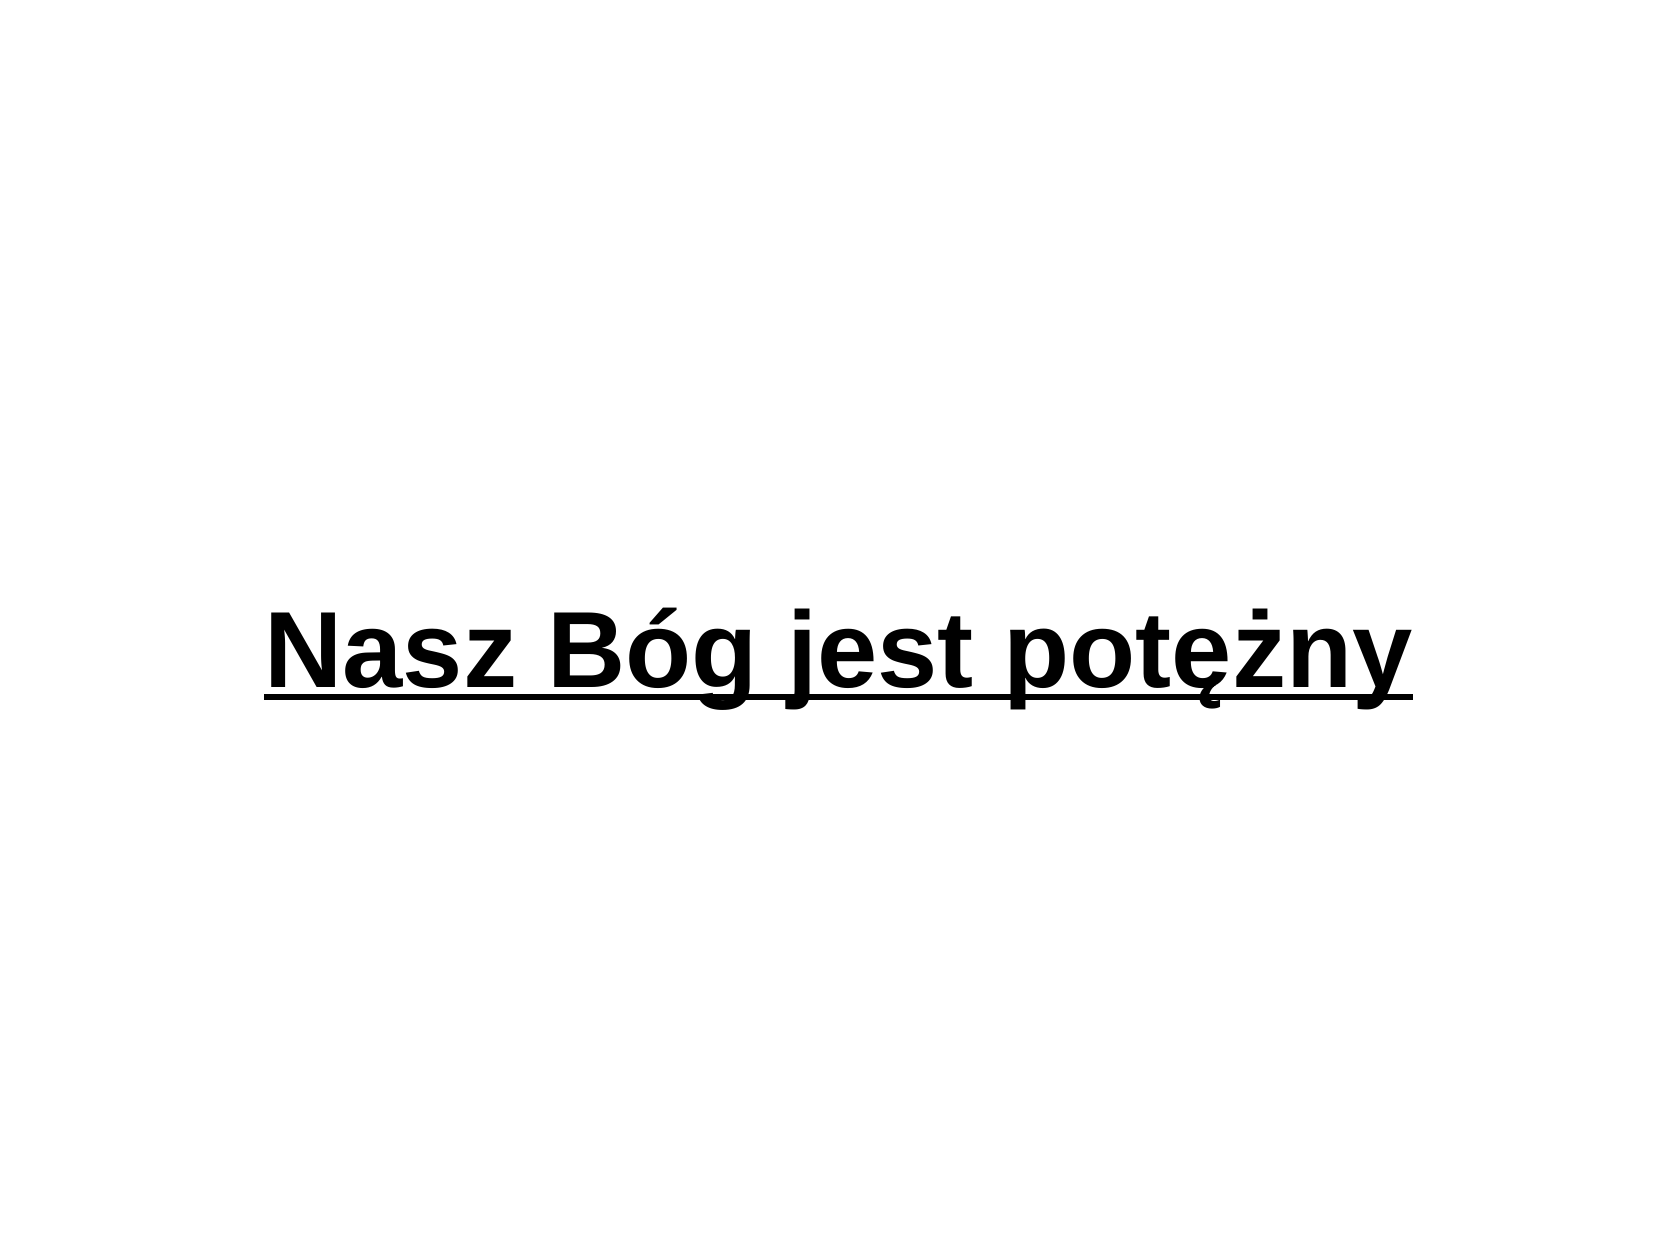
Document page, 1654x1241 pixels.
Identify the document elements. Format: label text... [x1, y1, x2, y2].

subtitle Nasz Bóg jest potężny [70, 59, 1607, 1182]
